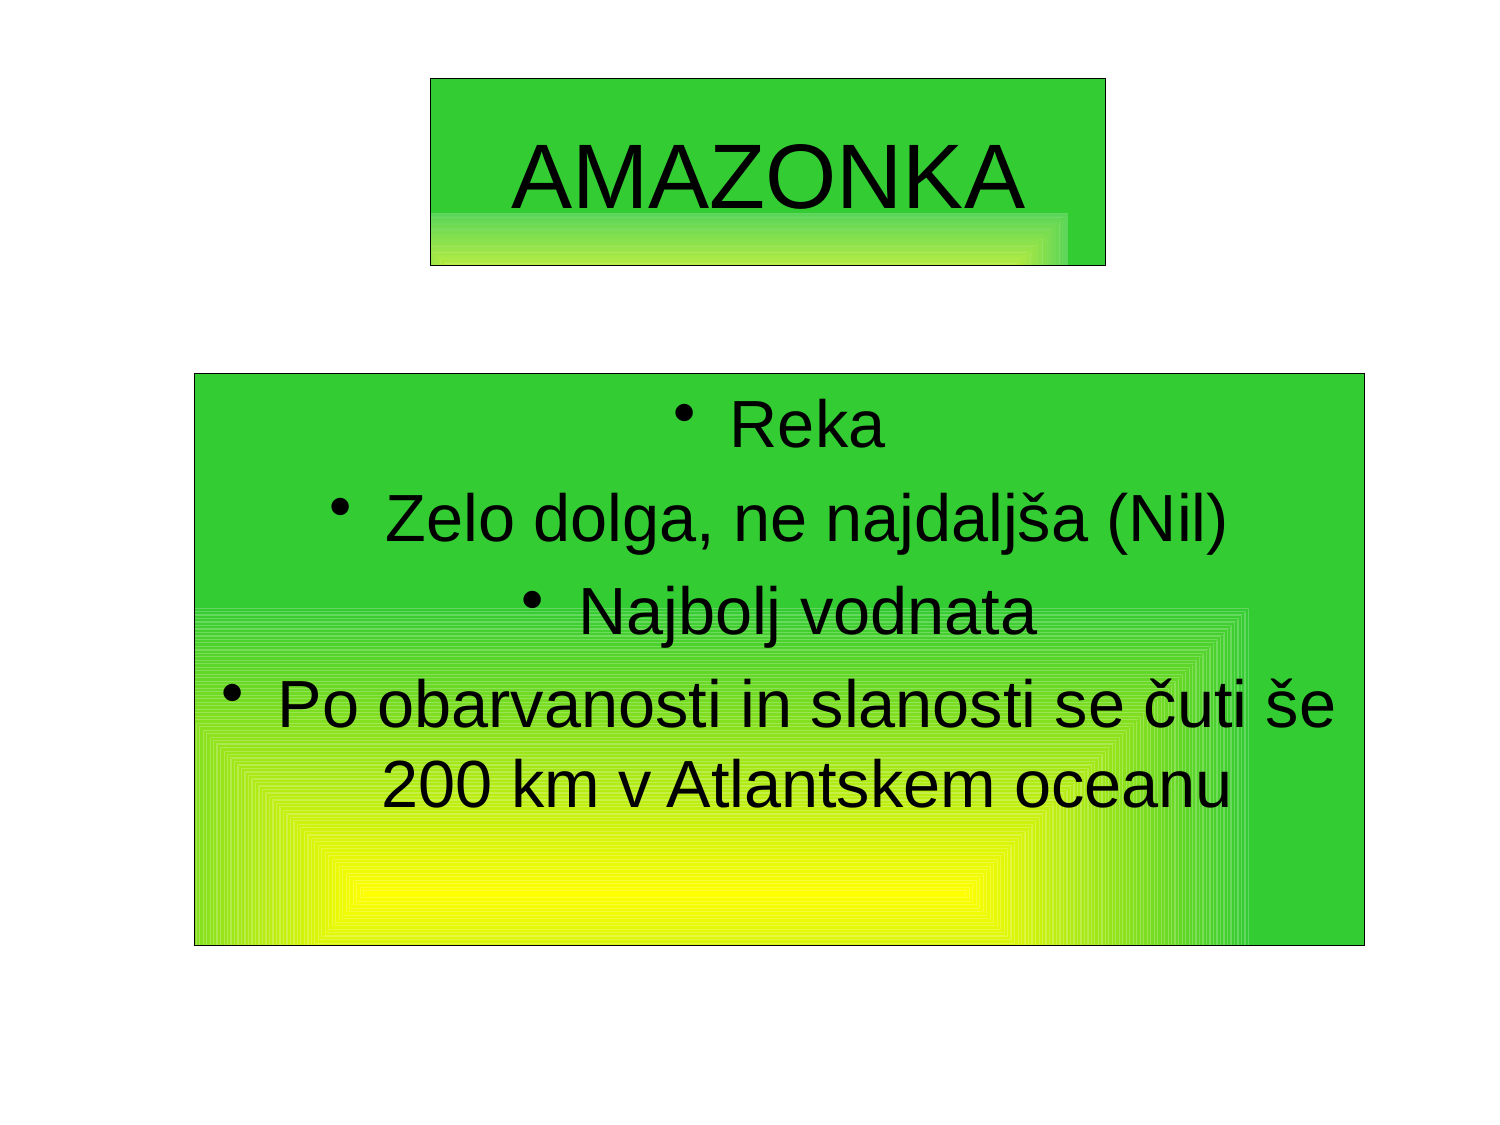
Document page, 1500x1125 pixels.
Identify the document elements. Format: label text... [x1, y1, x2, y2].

list Reka Zelo dolga, ne najdaljša (Nil) Najbolj vodnata Po obarvanosti in slanosti se čuti še 200 km v Atlantskem oceanu [194, 373, 1365, 946]
title AMAZONKA [430, 78, 1106, 266]
